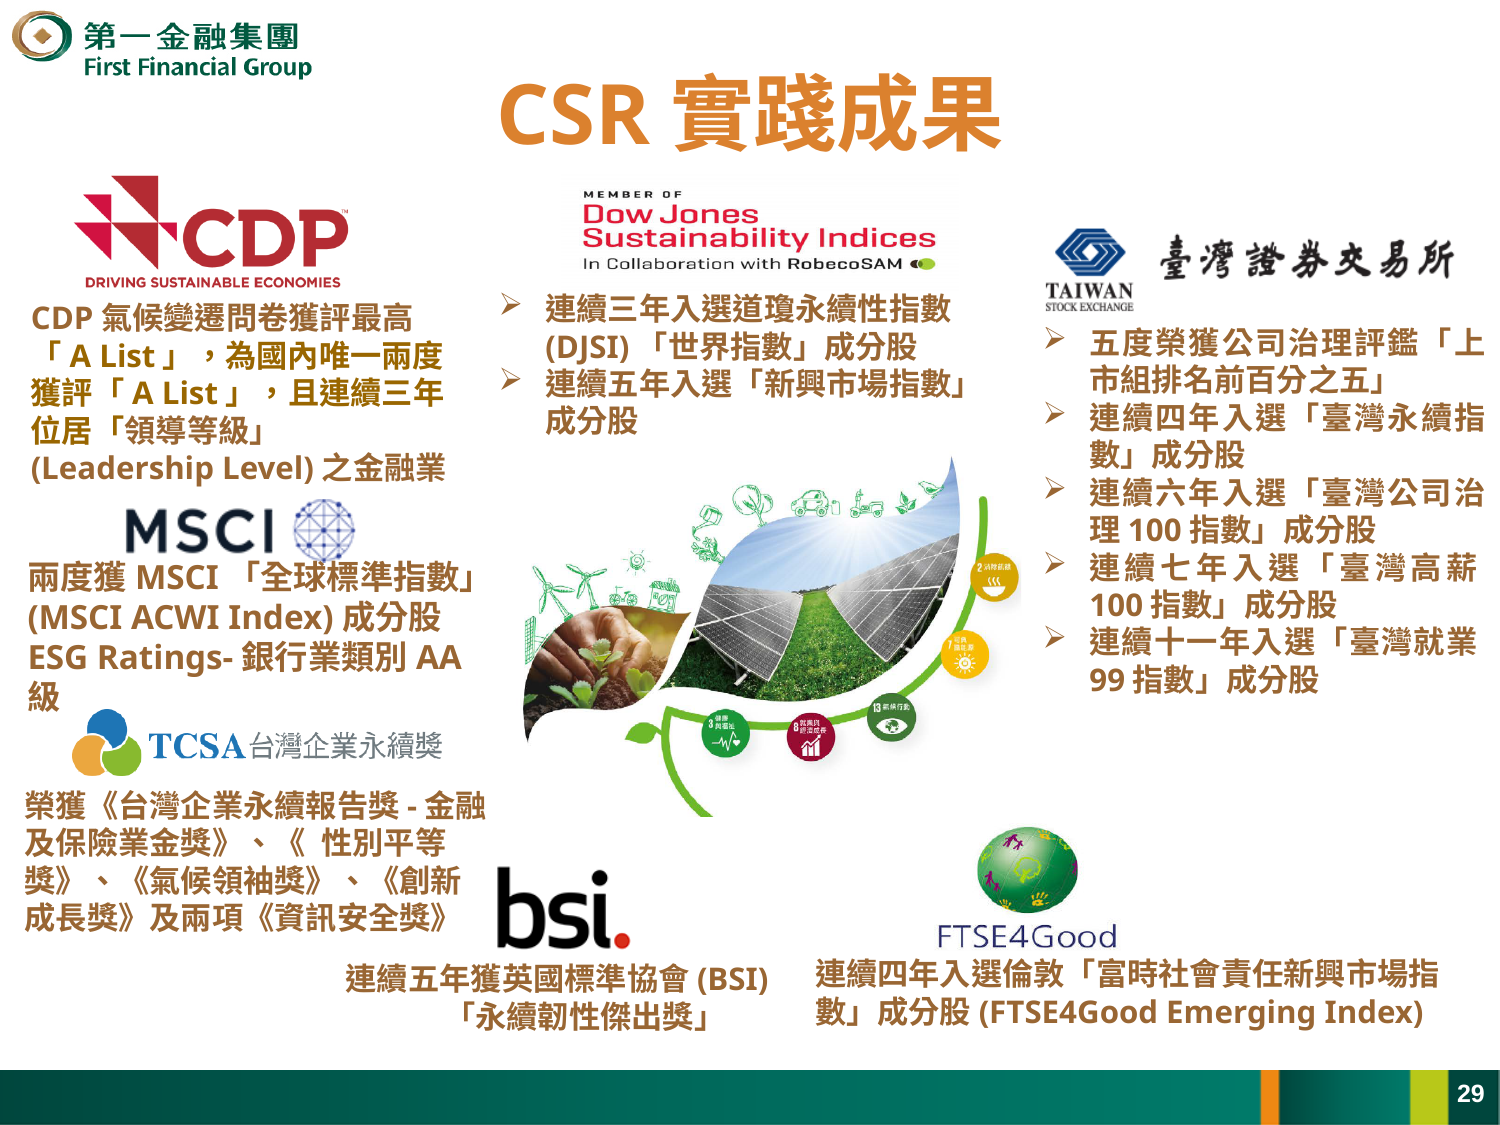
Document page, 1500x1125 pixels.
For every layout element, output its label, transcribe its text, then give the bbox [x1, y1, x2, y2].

text_box 連續四年入選倫敦「富時社會責任新興市場指數」成分股(FTSE4Good Emerging Index) [800, 947, 1467, 1038]
text_box 連續五年獲英國標準協會(BSI) 「永續韌性傑出獎」 [331, 952, 786, 1042]
text_box 五度榮獲公司治理評鑑「上市組排名前百分之五」 連續四年入選「臺灣永續指數」成分股 連續六年入選「臺灣公司治理100指數」成分股 連續七年入選「臺灣高薪100指數」成分股 連續十一年入選「臺灣就業99指數」成分股 [1027, 315, 1500, 706]
picture [495, 864, 632, 951]
text_box 榮獲《台灣企業永續報告獎-金融及保險業金獎》、《 性別平等獎》、《氣候領袖獎》、《創新成長獎》及兩項《資訊安全獎》 [9, 778, 503, 944]
picture [123, 499, 359, 563]
text_box 兩度獲MSCI「全球標準指數」(MSCI ACWI Index)成分股ESG Ratings-銀行業類別AA級 [12, 567, 510, 705]
picture [1032, 225, 1476, 327]
picture [11, 8, 313, 80]
picture [510, 448, 1022, 817]
slide_number <編號> [1149, 1070, 1500, 1125]
text_box CDP氣候變遷問卷獲評最高 「A List」，為國內唯一兩度獲評「A List」，且連續三年位居「領導等級」(Leadership Level)之金融業 [0, 314, 483, 471]
picture [934, 823, 1121, 951]
text_box 連續三年入選道瓊永續性指數(DJSI)「世界指數」成分股 連續五年入選「新興市場指數」成分股 [483, 281, 1017, 447]
picture [0, 1070, 1149, 1125]
picture [71, 709, 442, 776]
picture [71, 173, 349, 292]
picture [561, 173, 959, 281]
text_box CSR實踐成果 [397, 53, 1103, 169]
